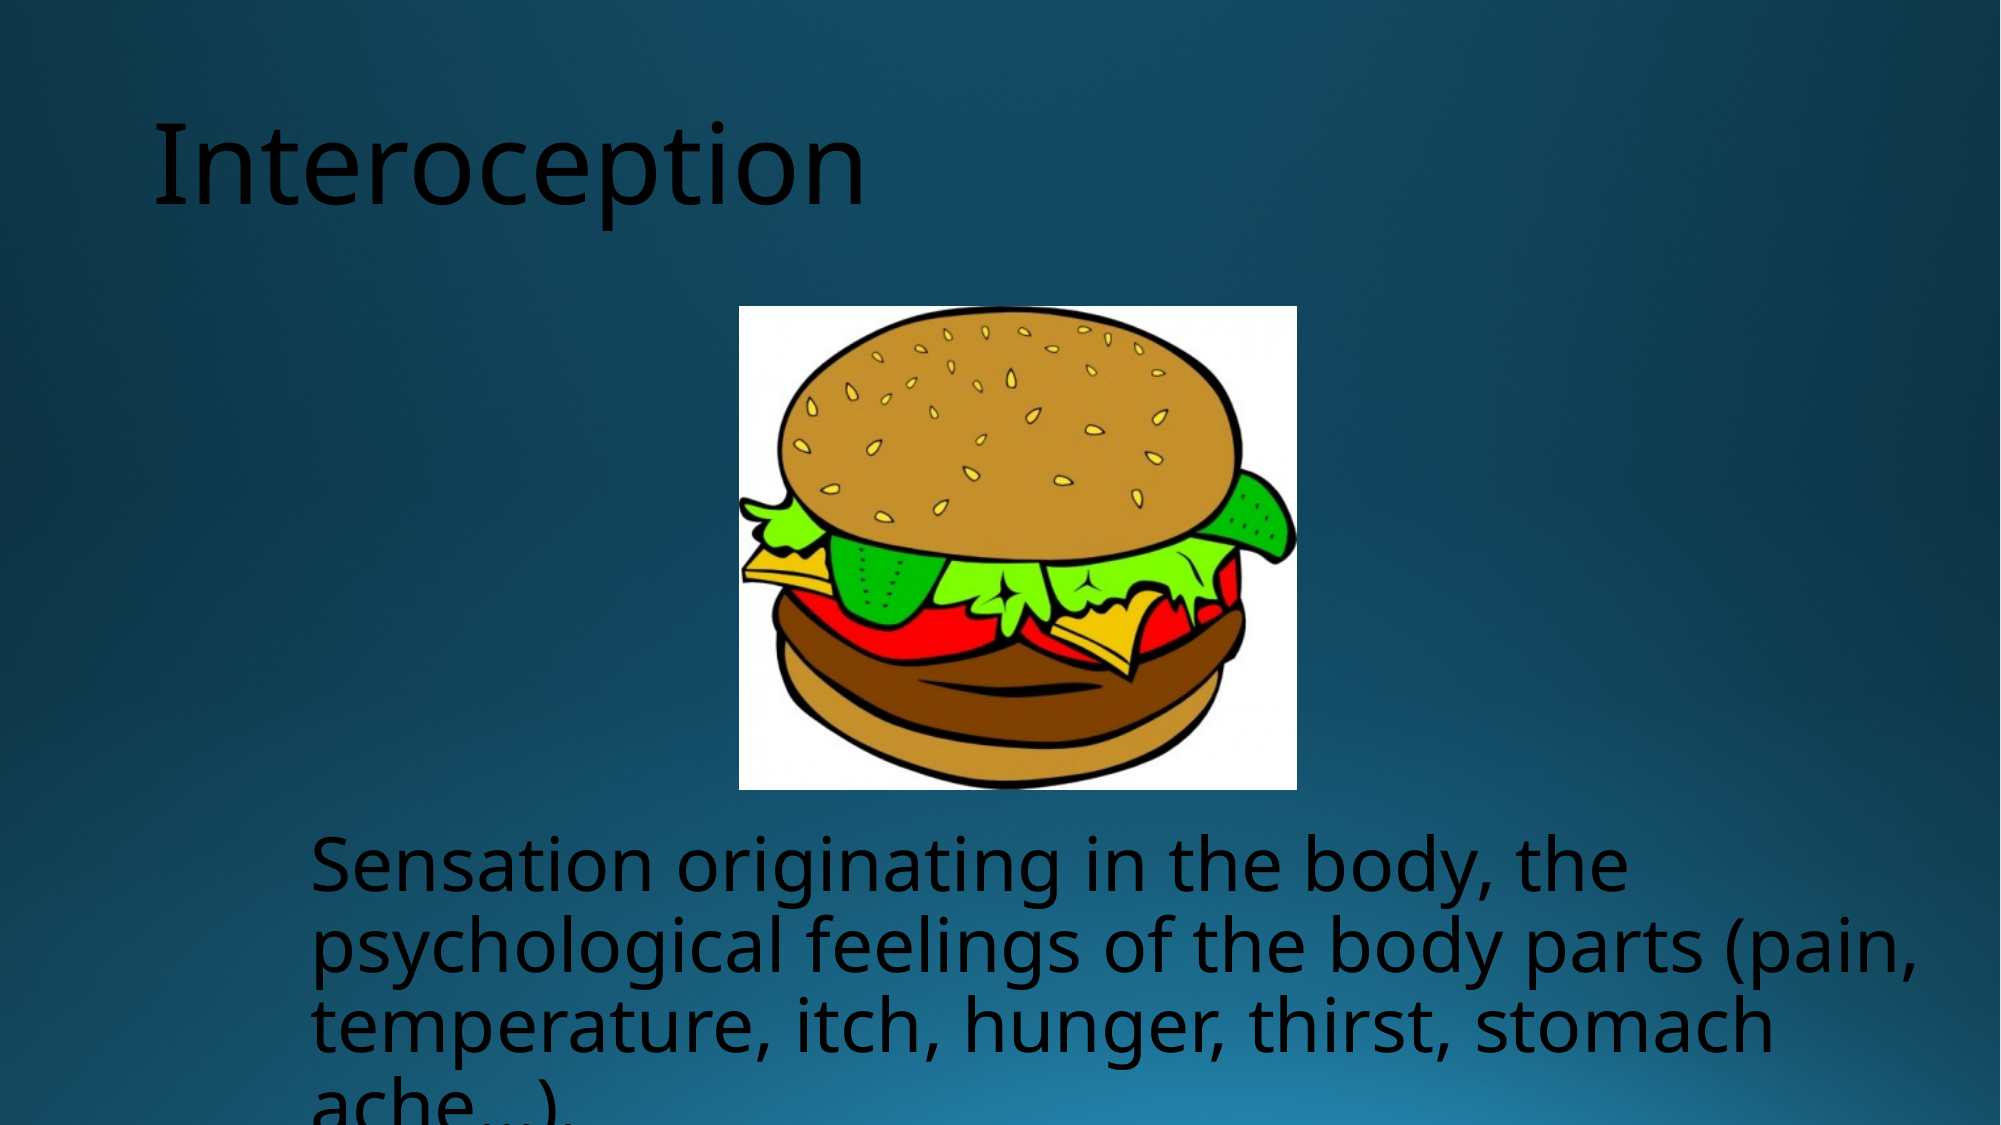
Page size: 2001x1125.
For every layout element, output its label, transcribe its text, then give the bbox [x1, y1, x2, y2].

title Interoception [137, 59, 1863, 278]
list Sensation originating in the body, the psychological feelings of the body parts (pain, temperature, itch, hunger, thirst, stomach ache…). [295, 818, 1975, 1125]
picture [739, 306, 1297, 790]
